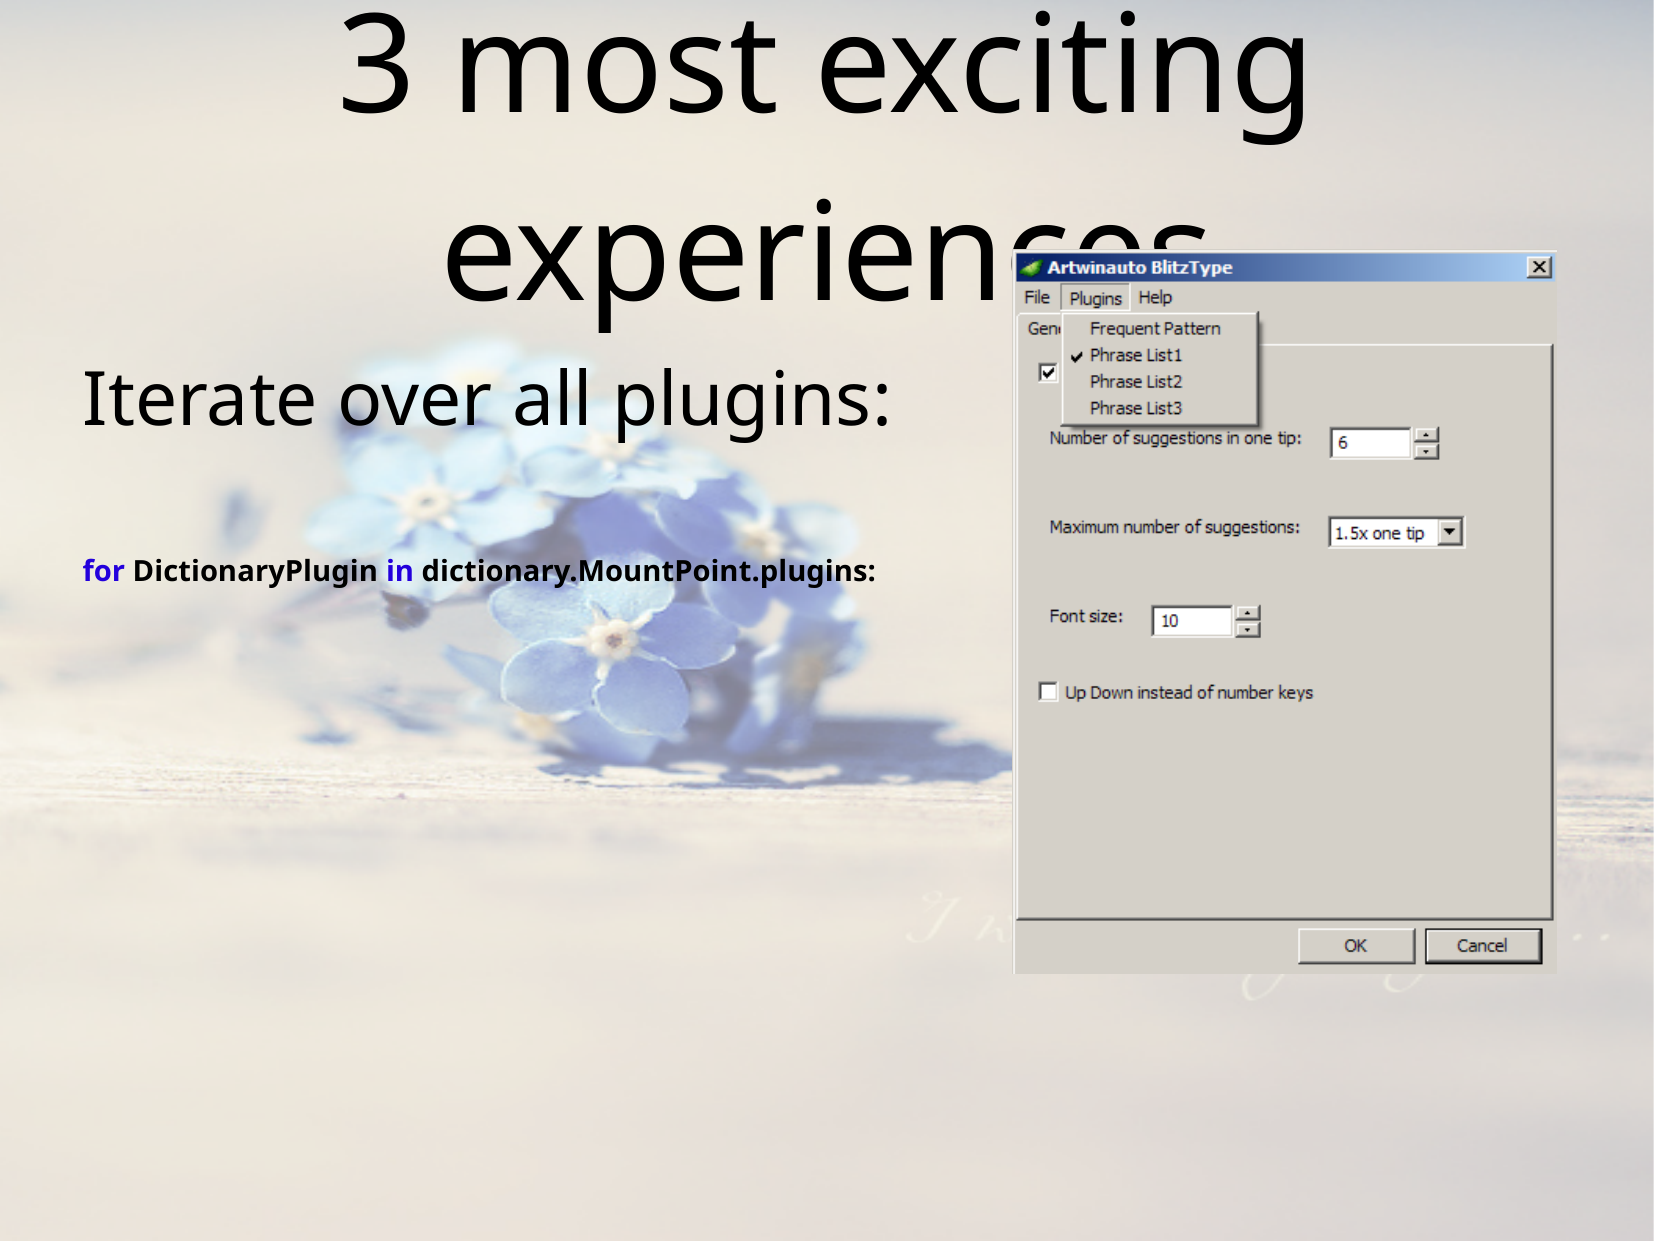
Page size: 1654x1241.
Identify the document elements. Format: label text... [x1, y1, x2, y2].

title 3 most exciting experiences [82, 56, 1571, 250]
picture [0, 0, 1654, 1241]
text_box Iterate over all plugins: for DictionaryPlugin in dictionary.MountPoint.plugins: [82, 297, 901, 638]
